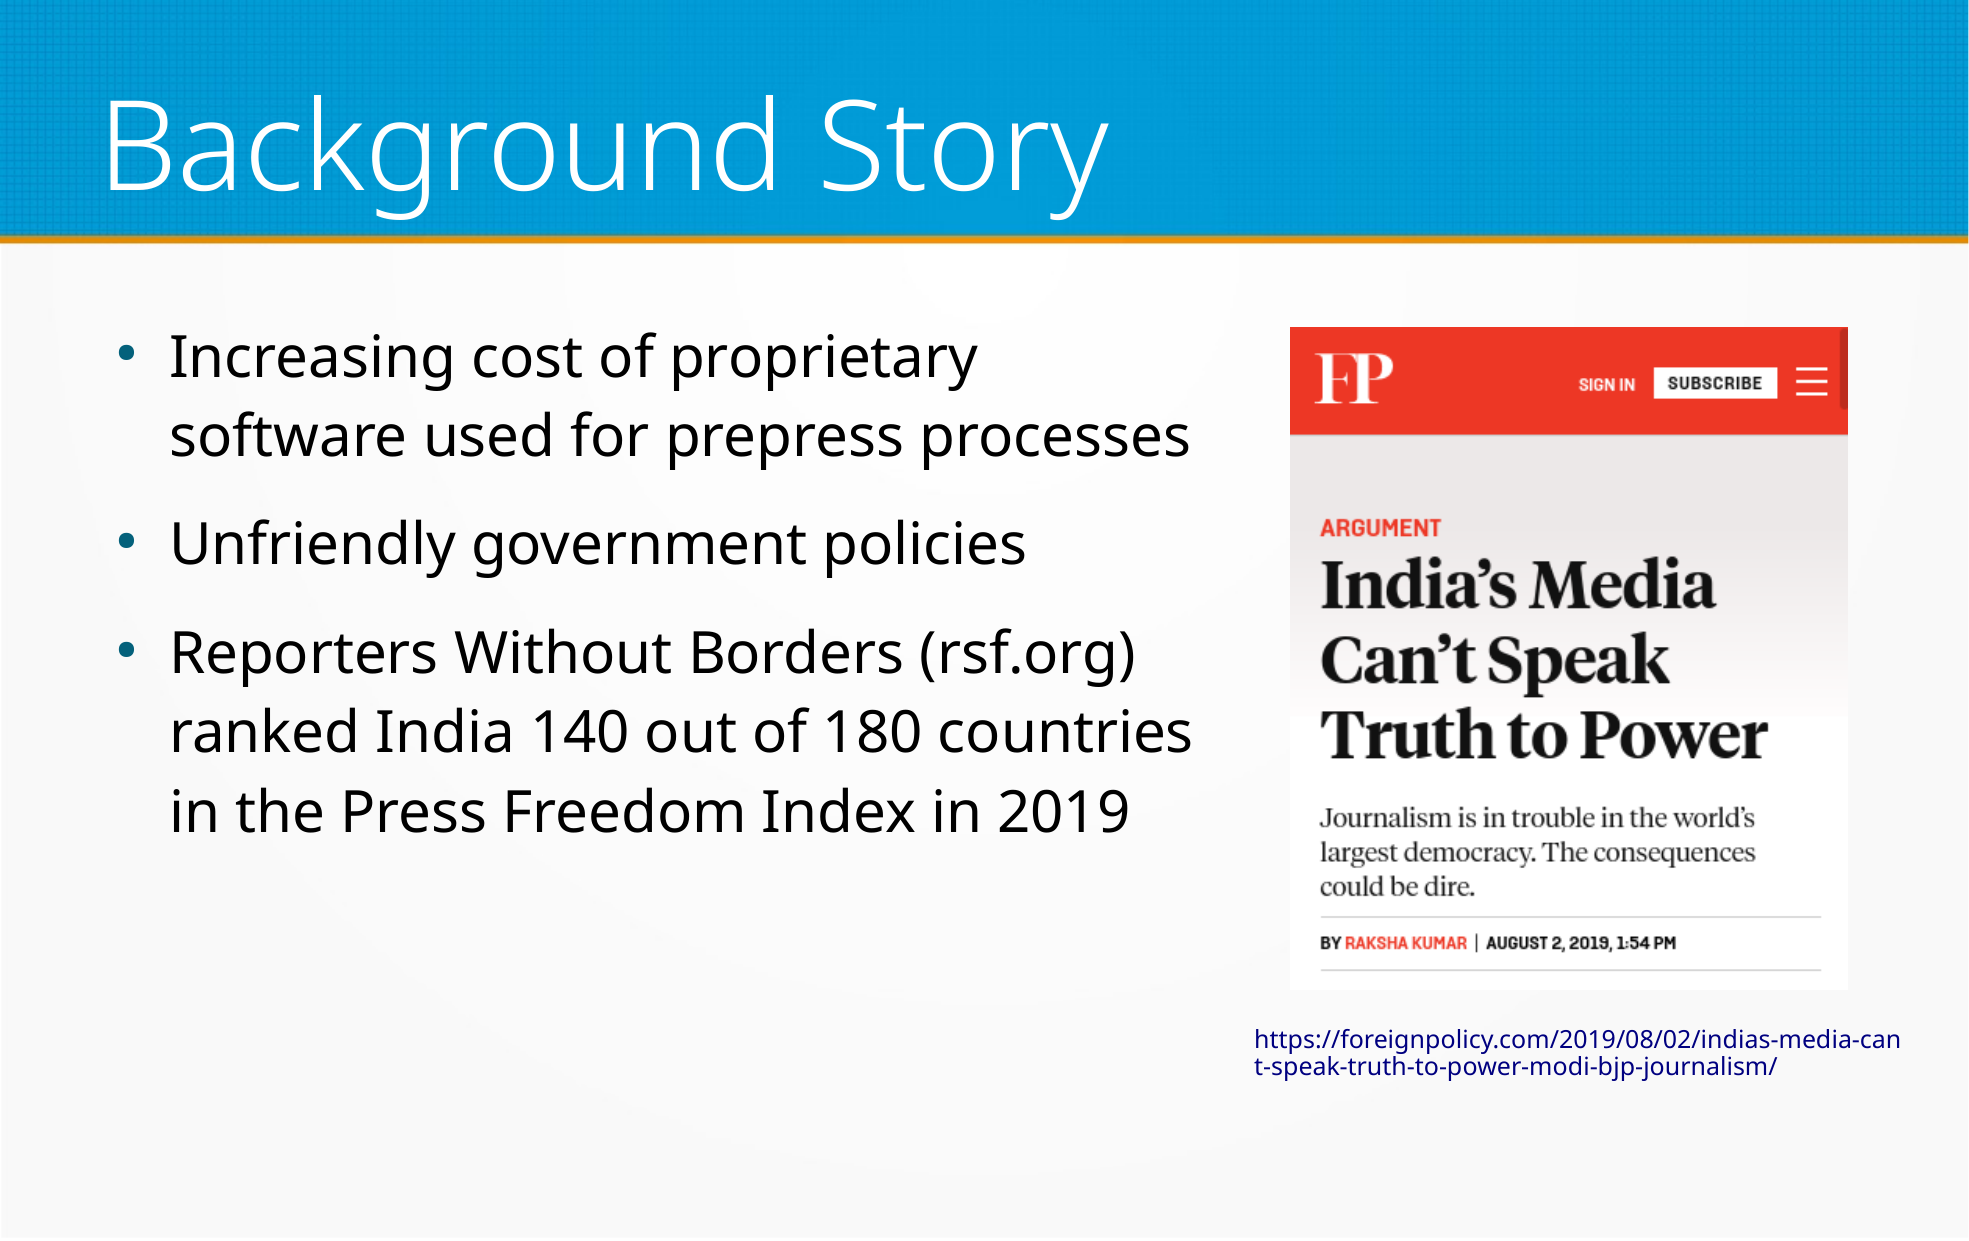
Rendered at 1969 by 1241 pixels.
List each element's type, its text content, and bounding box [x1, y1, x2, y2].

list Increasing cost of proprietary software used for prepress processes Unfriendly government policies Reporters Without Borders (rsf.org) ranked India 140 out of 180 countries in the Press Freedom Index in 2019 [98, 315, 1216, 1081]
picture [0, 233, 1969, 1241]
text_box https://foreignpolicy.com/2019/08/02/indias-media-cant-speak-truth-to-power-modi-bjp-journalism/ [1248, 978, 1909, 1099]
title Background Story [98, 19, 1870, 227]
